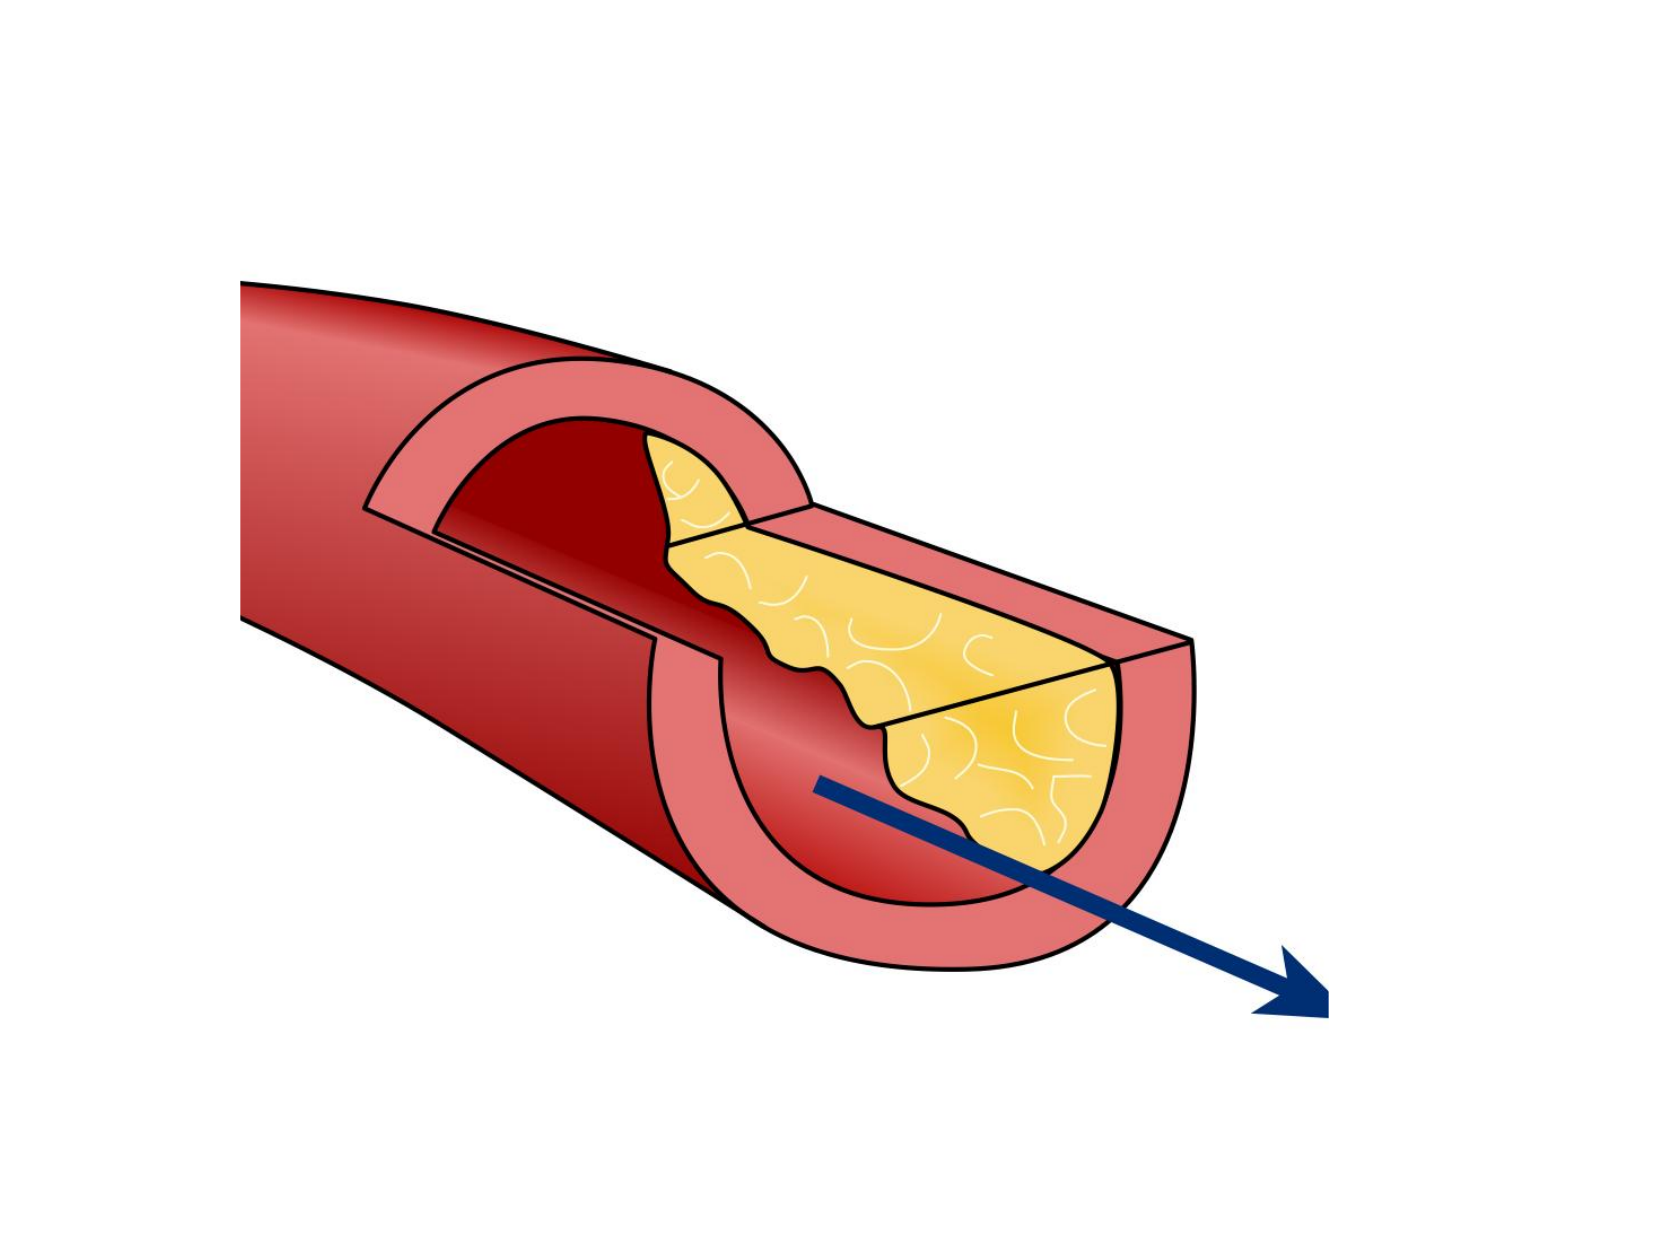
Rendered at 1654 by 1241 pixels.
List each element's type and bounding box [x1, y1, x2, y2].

picture [236, 118, 1329, 1111]
